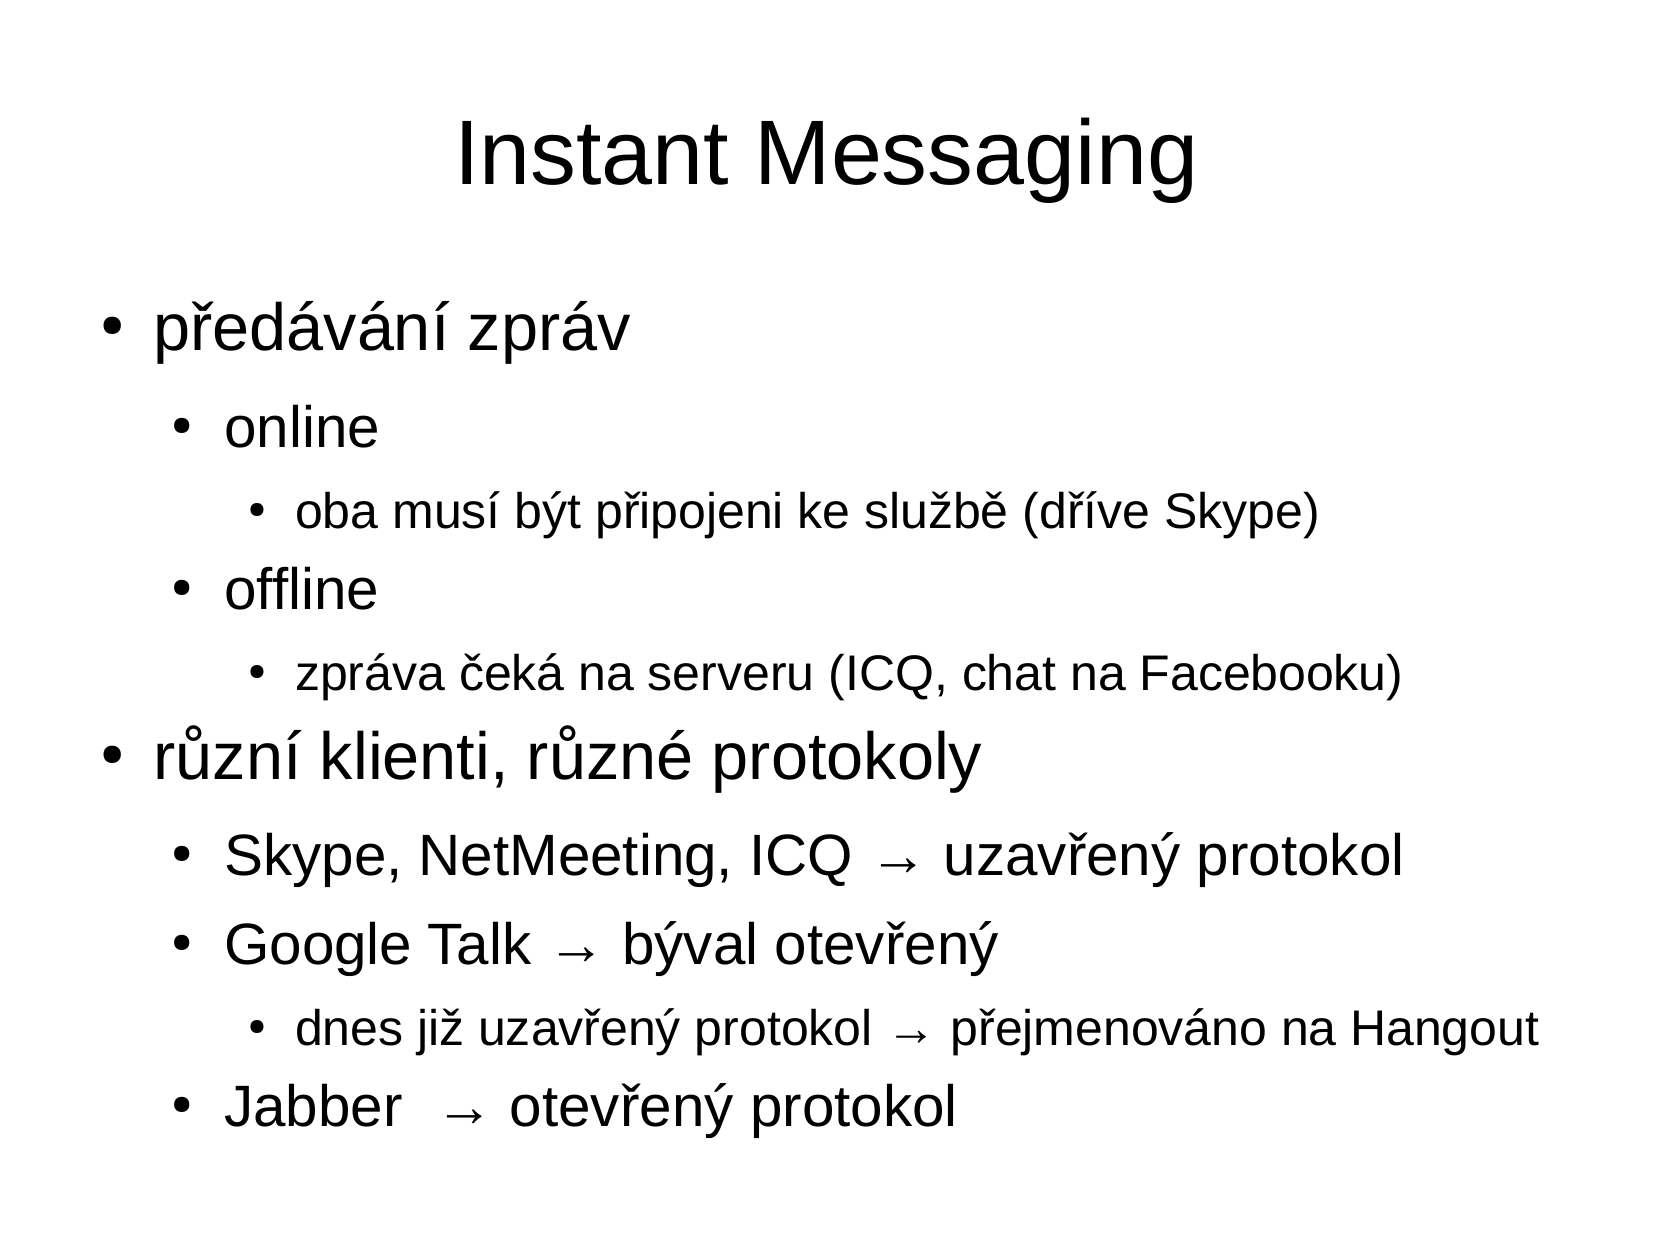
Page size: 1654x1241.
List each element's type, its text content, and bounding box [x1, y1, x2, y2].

title Instant Messaging [82, 49, 1571, 257]
list předávání zpráv online oba musí být připojeni ke službě (dříve Skype) offline zpráva čeká na serveru (ICQ, chat na Facebooku) různí klienti, různé protokoly Skype, NetMeeting, ICQ → uzavřený protokol Google Talk → býval otevřený dnes již uzavřený protokol → přejmenováno na Hangout Jabber → otevřený protokol [82, 290, 1625, 1211]
